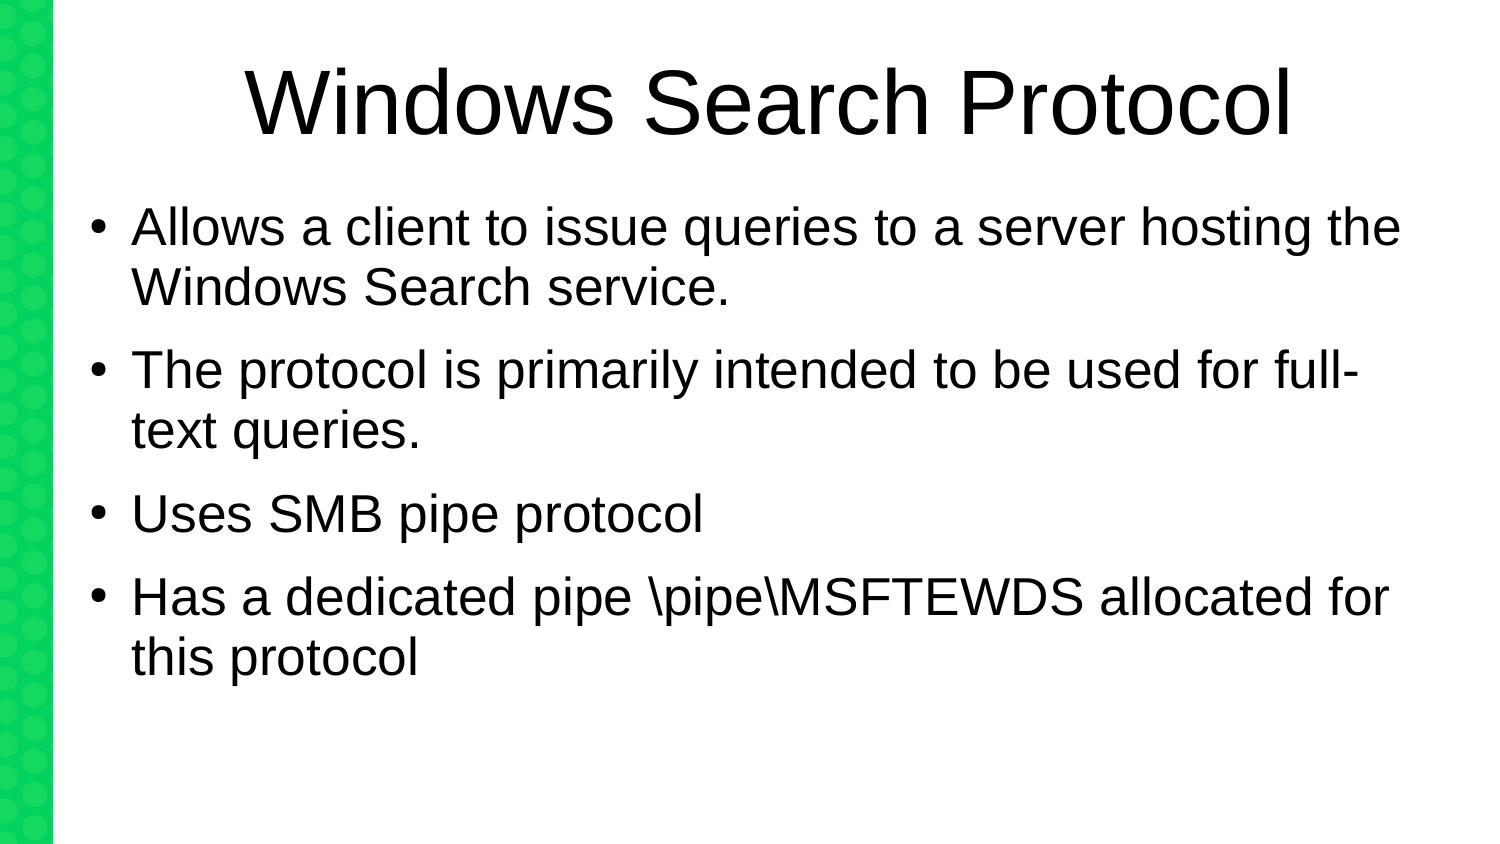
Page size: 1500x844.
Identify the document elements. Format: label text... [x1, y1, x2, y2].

list Allows a client to issue queries to a server hosting the Windows Search service. The protocol is primarily intended to be used for full-text queries. Uses SMB pipe protocol Has a dedicated pipe \pipe\MSFTEWDS allocated for this protocol [75, 197, 1425, 687]
picture [0, 0, 61, 844]
title Windows Search Protocol [143, 51, 1397, 154]
